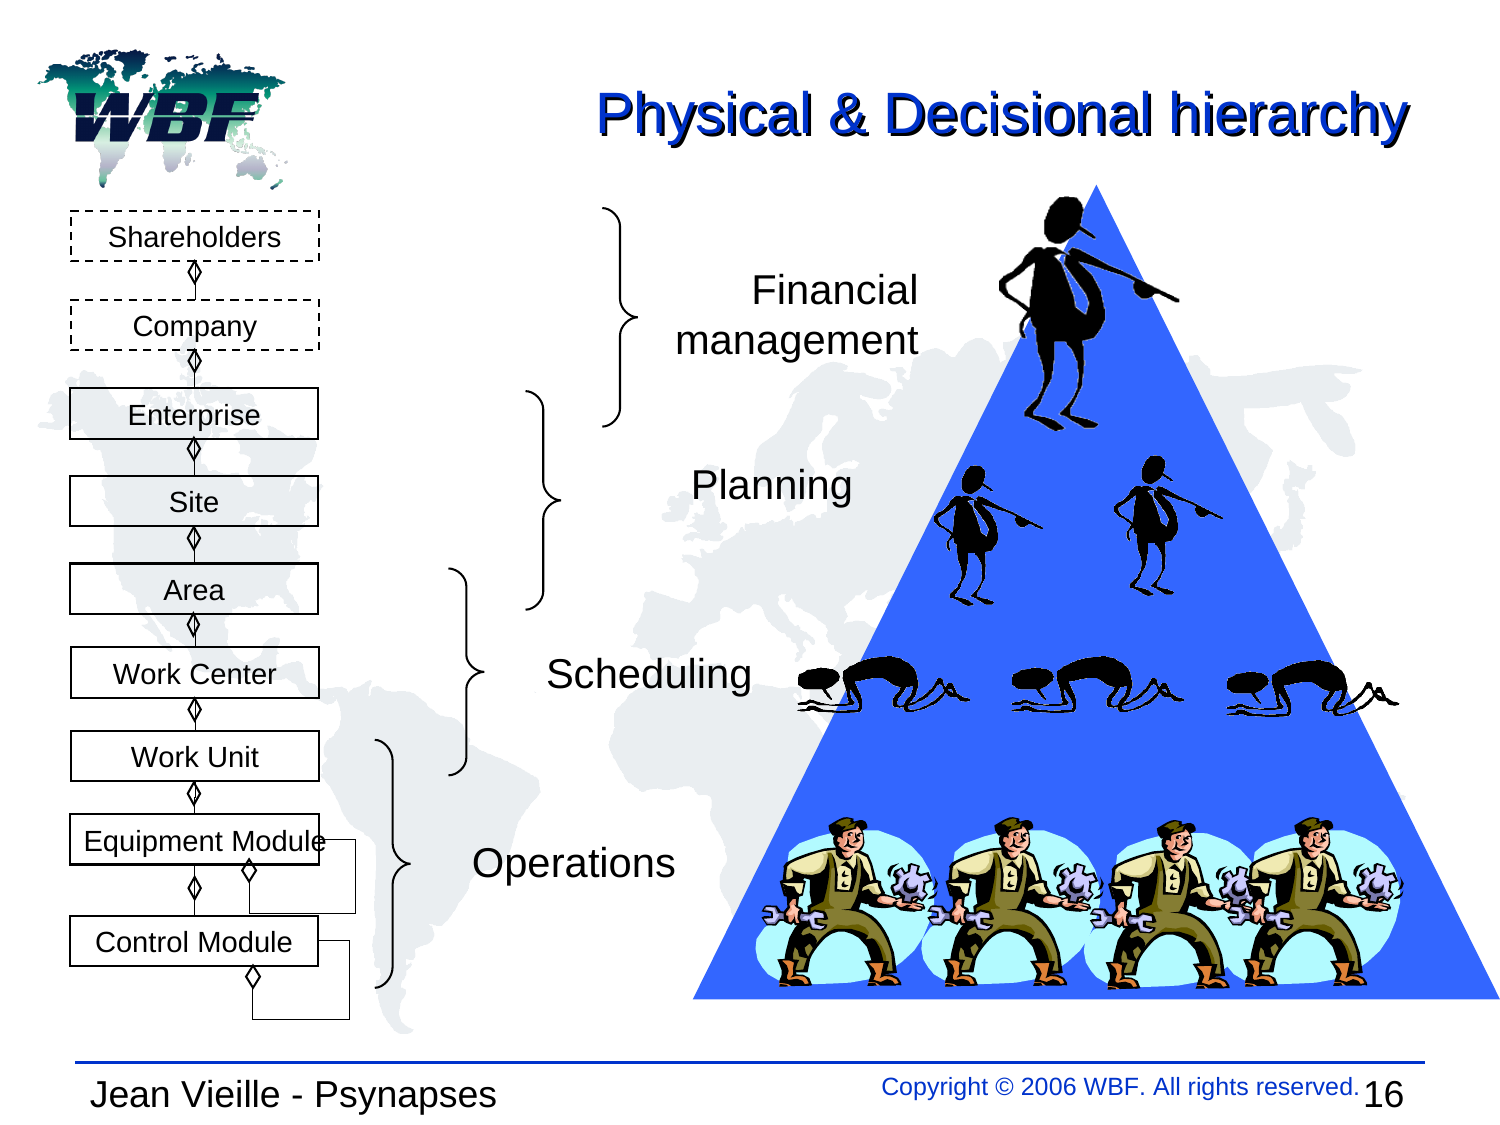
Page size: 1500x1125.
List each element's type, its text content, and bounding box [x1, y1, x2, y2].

text_box Control Module [69, 915, 319, 966]
picture [248, 970, 258, 984]
text_box Operations [457, 828, 692, 894]
picture [191, 354, 195, 368]
picture [244, 865, 254, 878]
text_box Site [69, 475, 319, 527]
text_box [1090, 184, 1103, 196]
title Physical & Decisional hierarchy [387, 45, 1426, 176]
picture [993, 650, 1185, 713]
picture [190, 702, 195, 717]
text_box Company [70, 299, 320, 351]
picture [37, 49, 288, 190]
text_box Financial management [660, 255, 934, 371]
text_box Work Center [70, 647, 320, 698]
picture [253, 941, 347, 1019]
picture [190, 531, 194, 545]
picture [190, 442, 194, 455]
text_box [692, 381, 1500, 1000]
text_box Work Unit [70, 730, 320, 781]
picture [37, 196, 1463, 1034]
text_box Equipment Module [70, 814, 319, 865]
text_box Enterprise [69, 388, 319, 439]
text_box Area [69, 563, 319, 614]
picture [190, 787, 195, 800]
picture [195, 882, 199, 894]
text_box Scheduling [531, 639, 768, 705]
picture [190, 618, 194, 632]
picture [250, 840, 355, 913]
text_box Shareholders [70, 210, 320, 262]
text_box Planning [676, 450, 869, 516]
